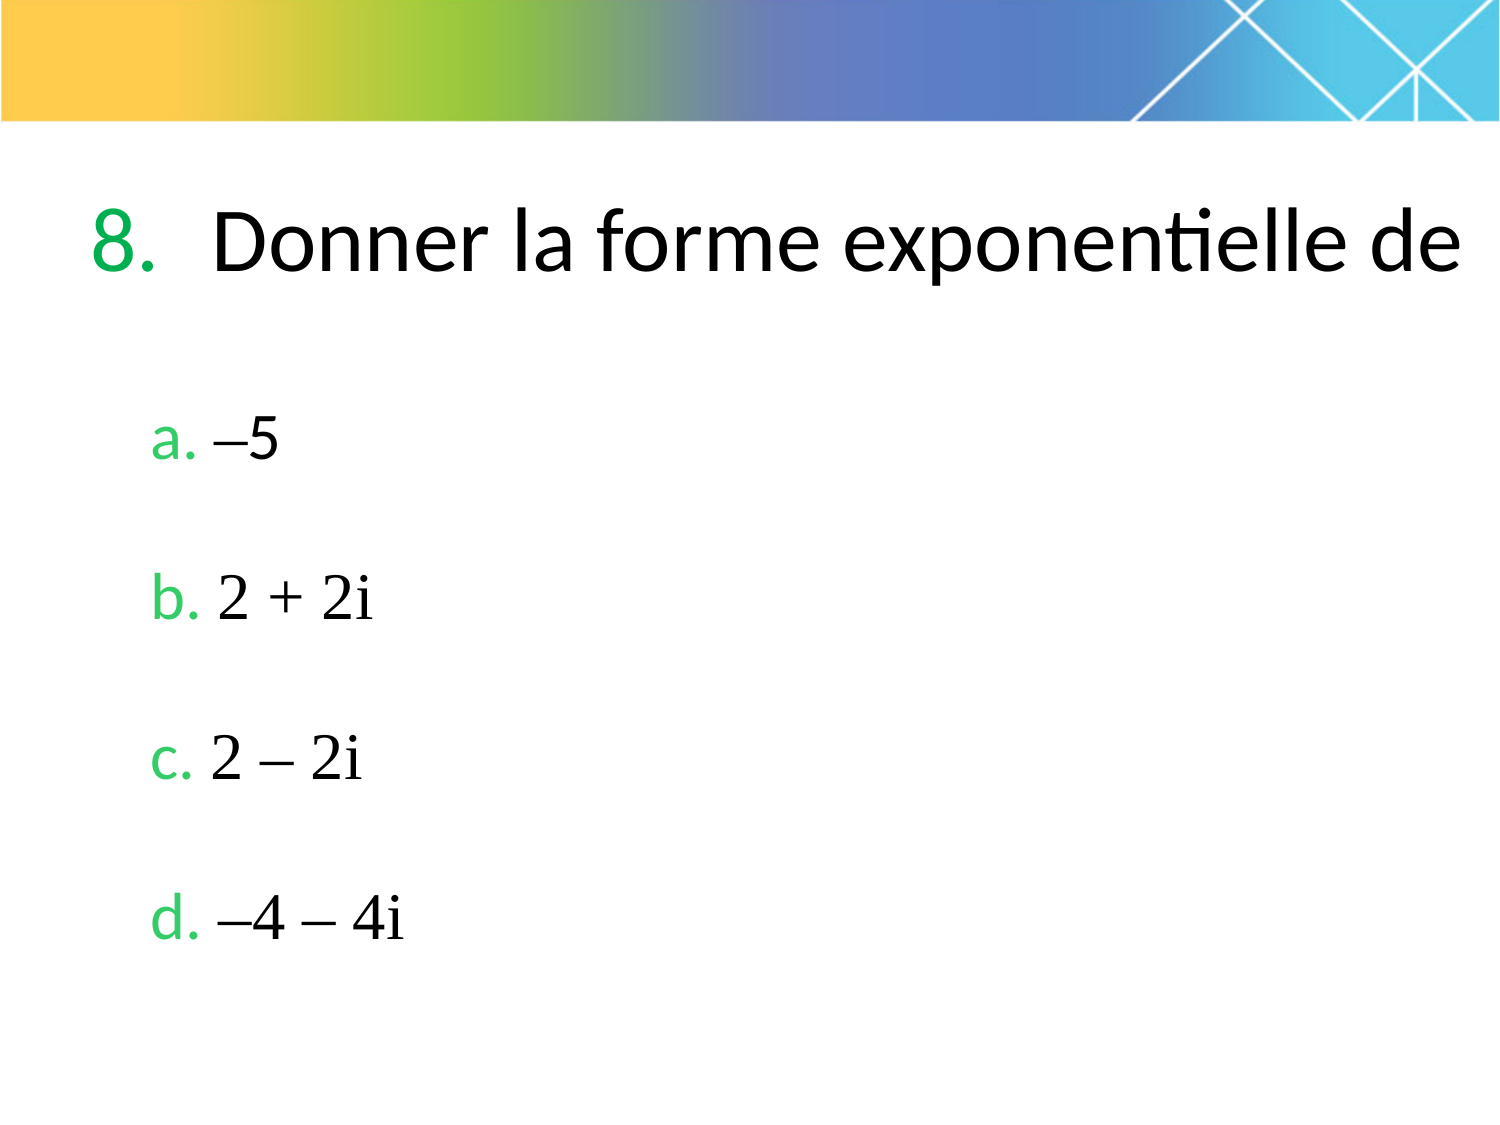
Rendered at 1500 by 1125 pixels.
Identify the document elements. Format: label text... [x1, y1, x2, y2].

title Donner la forme exponentielle de [75, 163, 1500, 305]
picture [0, 0, 1500, 123]
text_box a. –5 b. 2 + 2i c. 2 – 2i d. –4 – 4i [135, 385, 821, 961]
